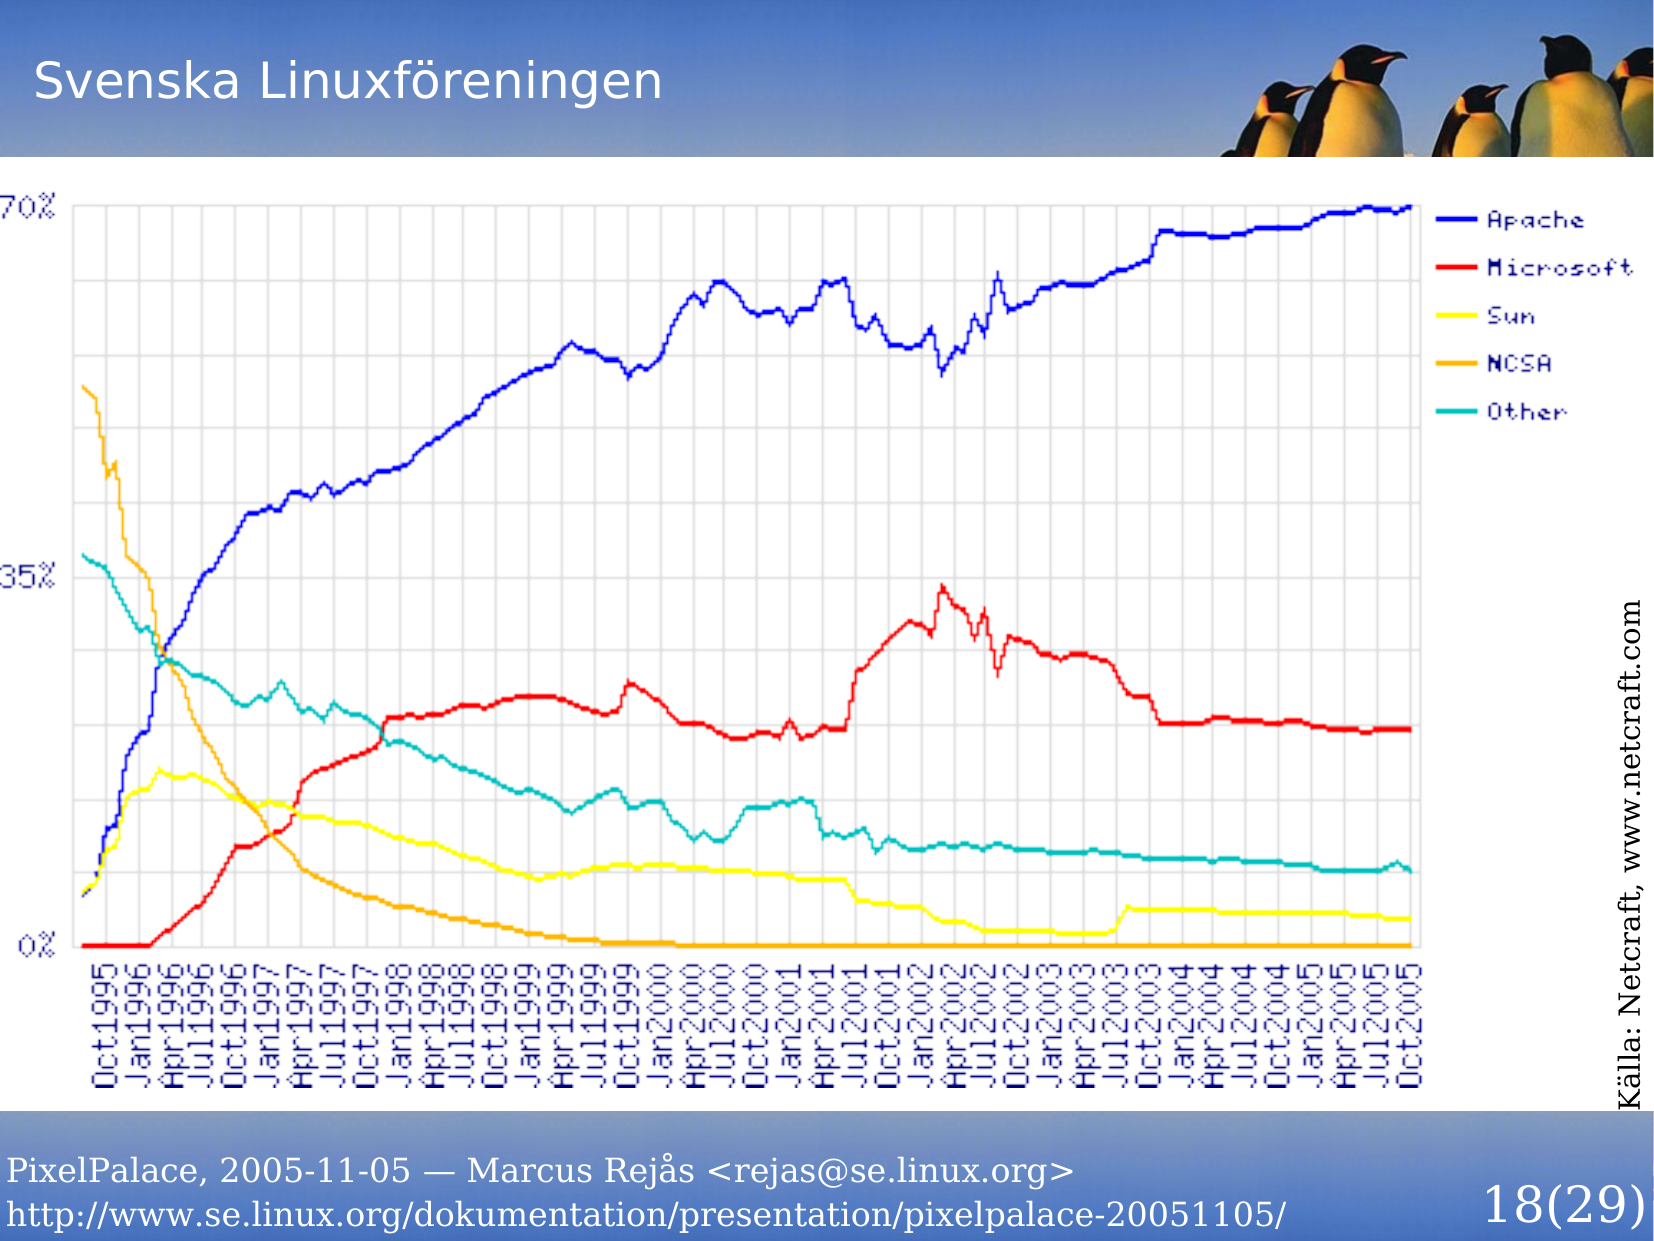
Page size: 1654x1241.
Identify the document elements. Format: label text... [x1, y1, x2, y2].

picture [0, 0, 1654, 157]
picture [0, 1111, 1654, 1241]
text_box Källa: Netcraft, www.netcraft.com [1612, 600, 1647, 1112]
picture [0, 187, 1651, 1088]
